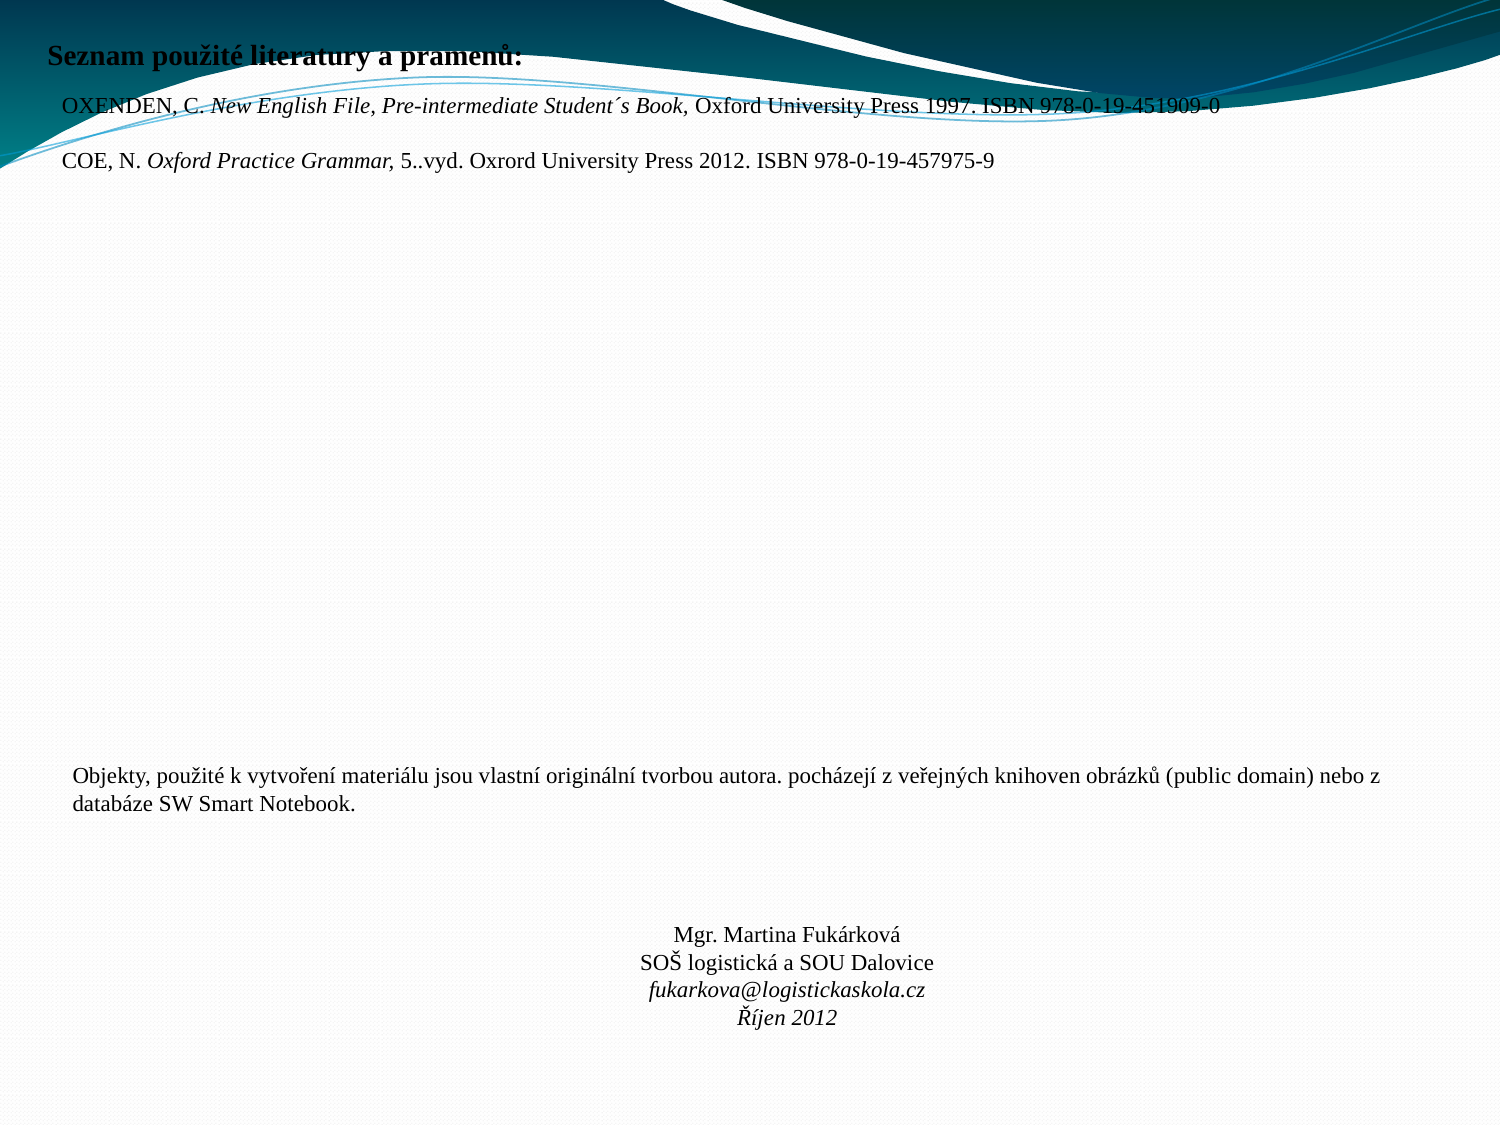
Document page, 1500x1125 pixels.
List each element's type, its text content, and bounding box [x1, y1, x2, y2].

text_box Objekty, použité k vytvoření materiálu jsou vlastní originální tvorbou autora. pocházejí z veřejných knihoven obrázků (public domain) nebo z databáze SW Smart Notebook. [58, 753, 1442, 823]
text_box Seznam použité literatury a pramenů: [33, 29, 762, 79]
text_box Mgr. Martina Fukárková SOŠ logistická a SOU Dalovice fukarkova@logistickaskola.cz Říjen 2012 [494, 913, 1080, 1041]
text_box OXENDEN, C. New English File, Pre-intermediate Student´s Book, Oxford University Press 1997. ISBN 978-0-19-451909-0 COE, N. Oxford Practice Grammar, 5..vyd. Oxrord University Press 2012. ISBN 978-0-19-457975-9 [48, 84, 1471, 209]
